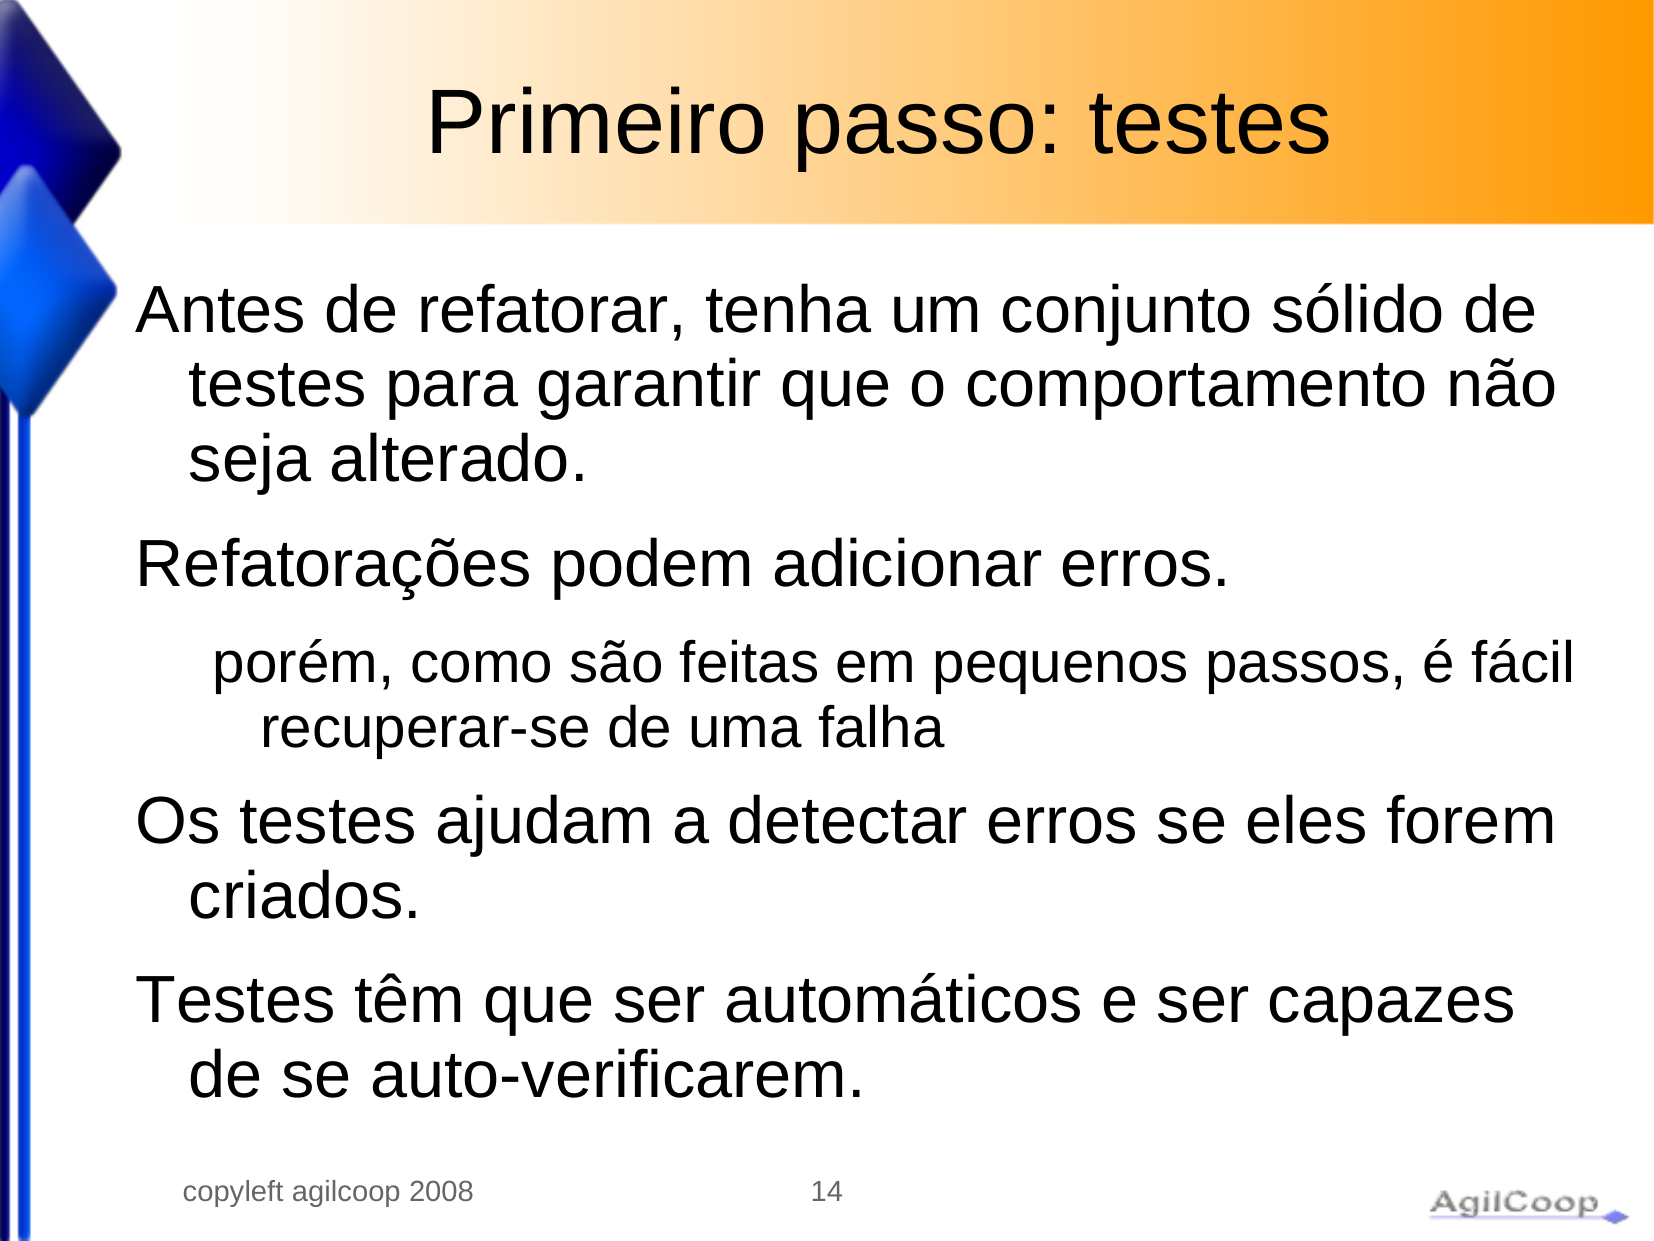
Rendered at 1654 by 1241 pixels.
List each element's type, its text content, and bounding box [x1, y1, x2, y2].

picture [0, 0, 1654, 1241]
list Antes de refatorar, tenha um conjunto sólido de testes para garantir que o comportamento não seja alterado. Refatorações podem adicionar erros. porém, como são feitas em pequenos passos, é fácil recuperar-se de uma falha Os testes ajudam a detectar erros se eles forem criados. Testes têm que ser automáticos e ser capazes de se auto-verificarem. [118, 271, 1607, 1115]
title Primeiro passo: testes [135, 25, 1625, 218]
